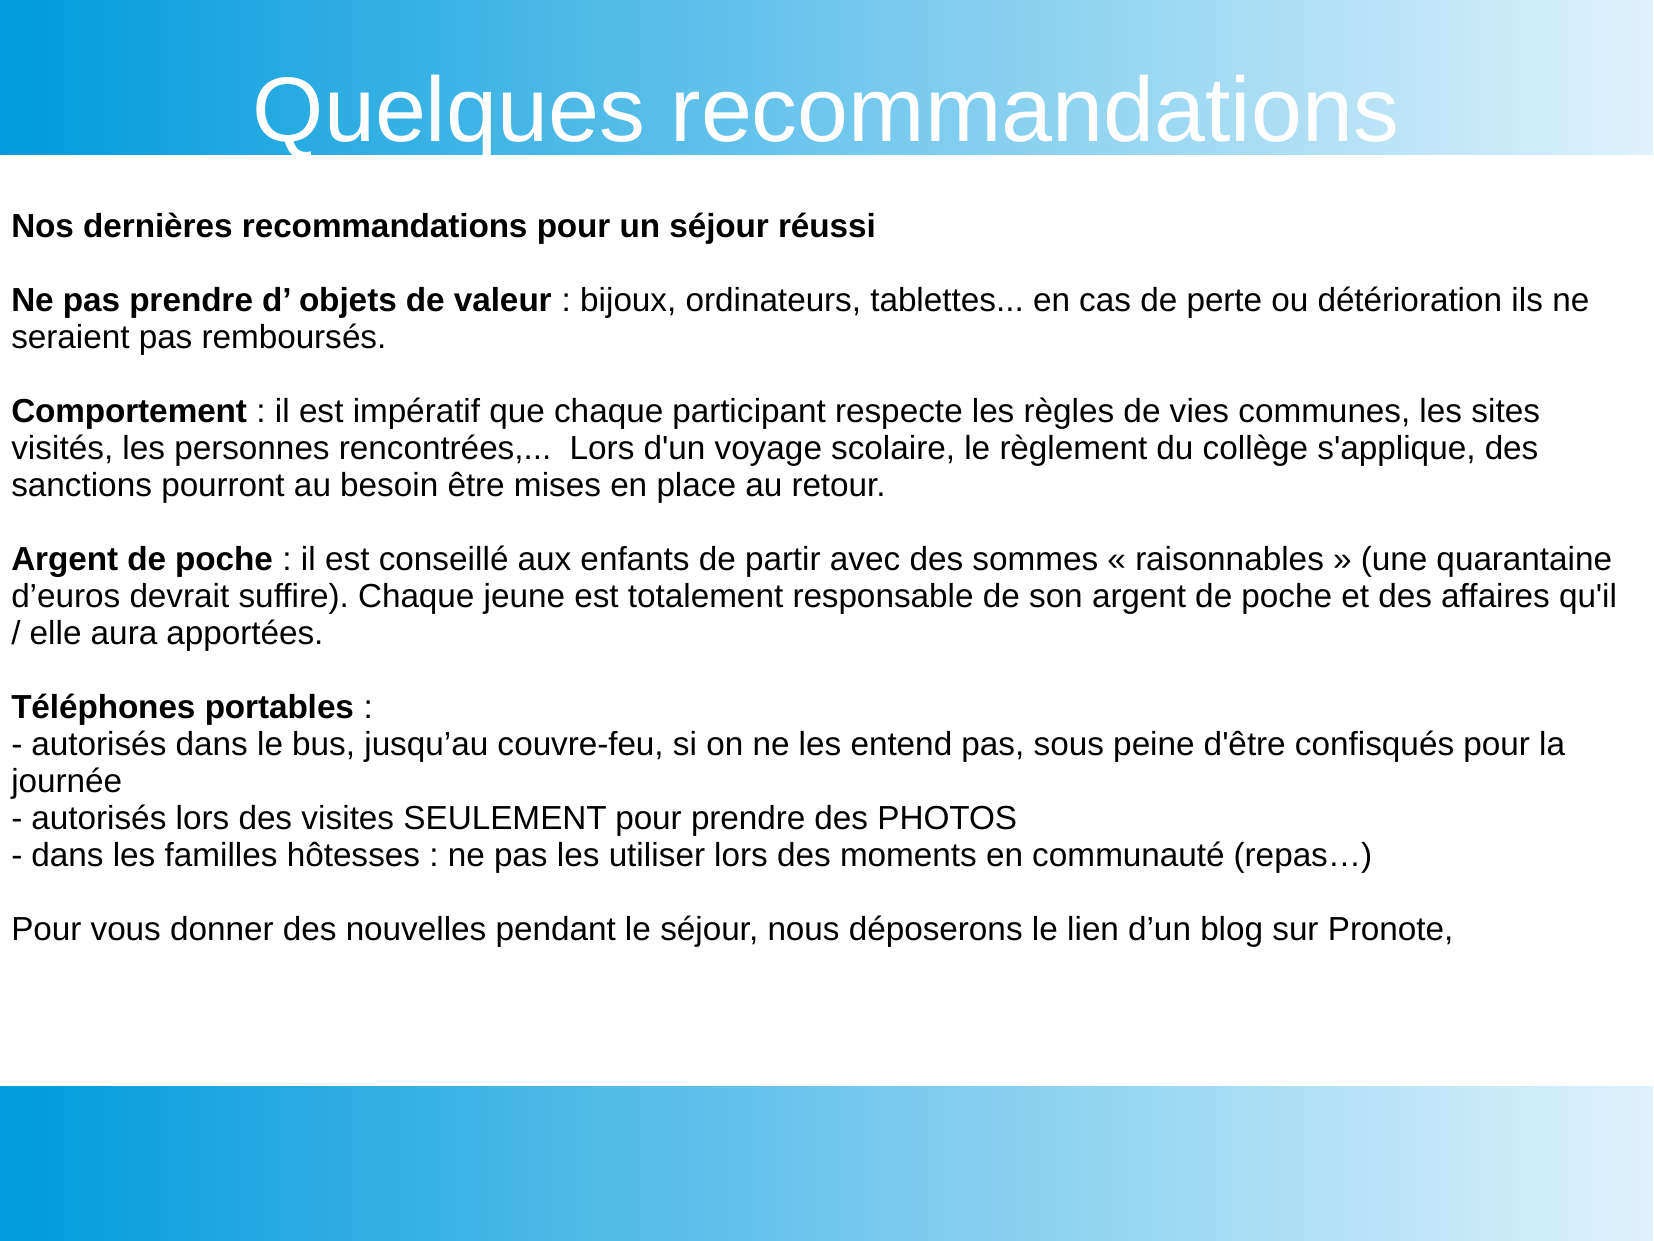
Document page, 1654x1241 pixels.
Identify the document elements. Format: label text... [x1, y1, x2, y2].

title Quelques recommandations [82, 49, 1571, 155]
text_box Nos dernières recommandations pour un séjour réussi Ne pas prendre d’ objets de valeur : bijoux, ordinateurs, tablettes... en cas de perte ou détérioration ils ne seraient pas remboursés. Comportement : il est impératif que chaque participant respecte les règles de vies communes, les sites visités, les personnes rencontrées,... Lors d'un voyage scolaire, le règlement du collège s'applique, des sanctions pourront au besoin être mises en place au retour. Argent de poche : il est conseillé aux enfants de partir avec des sommes « raisonnables » (une quarantaine d’euros devrait suffire). Chaque jeune est totalement responsable de son argent de poche et des affaires qu'il / elle aura apportées. Téléphones portables : - autorisés dans le bus, jusqu’au couvre-feu, si on ne les entend pas, sous peine d'être confisqués pour la journée - autorisés lors des visites SEULEMENT pour prendre des PHOTOS - dans les familles hôtesses : ne pas les utiliser lors des moments en communauté (repas…) Pour vous donner des nouvelles pendant le séjour, nous déposerons le lien d’un blog sur Pronote, [0, 162, 1642, 1075]
